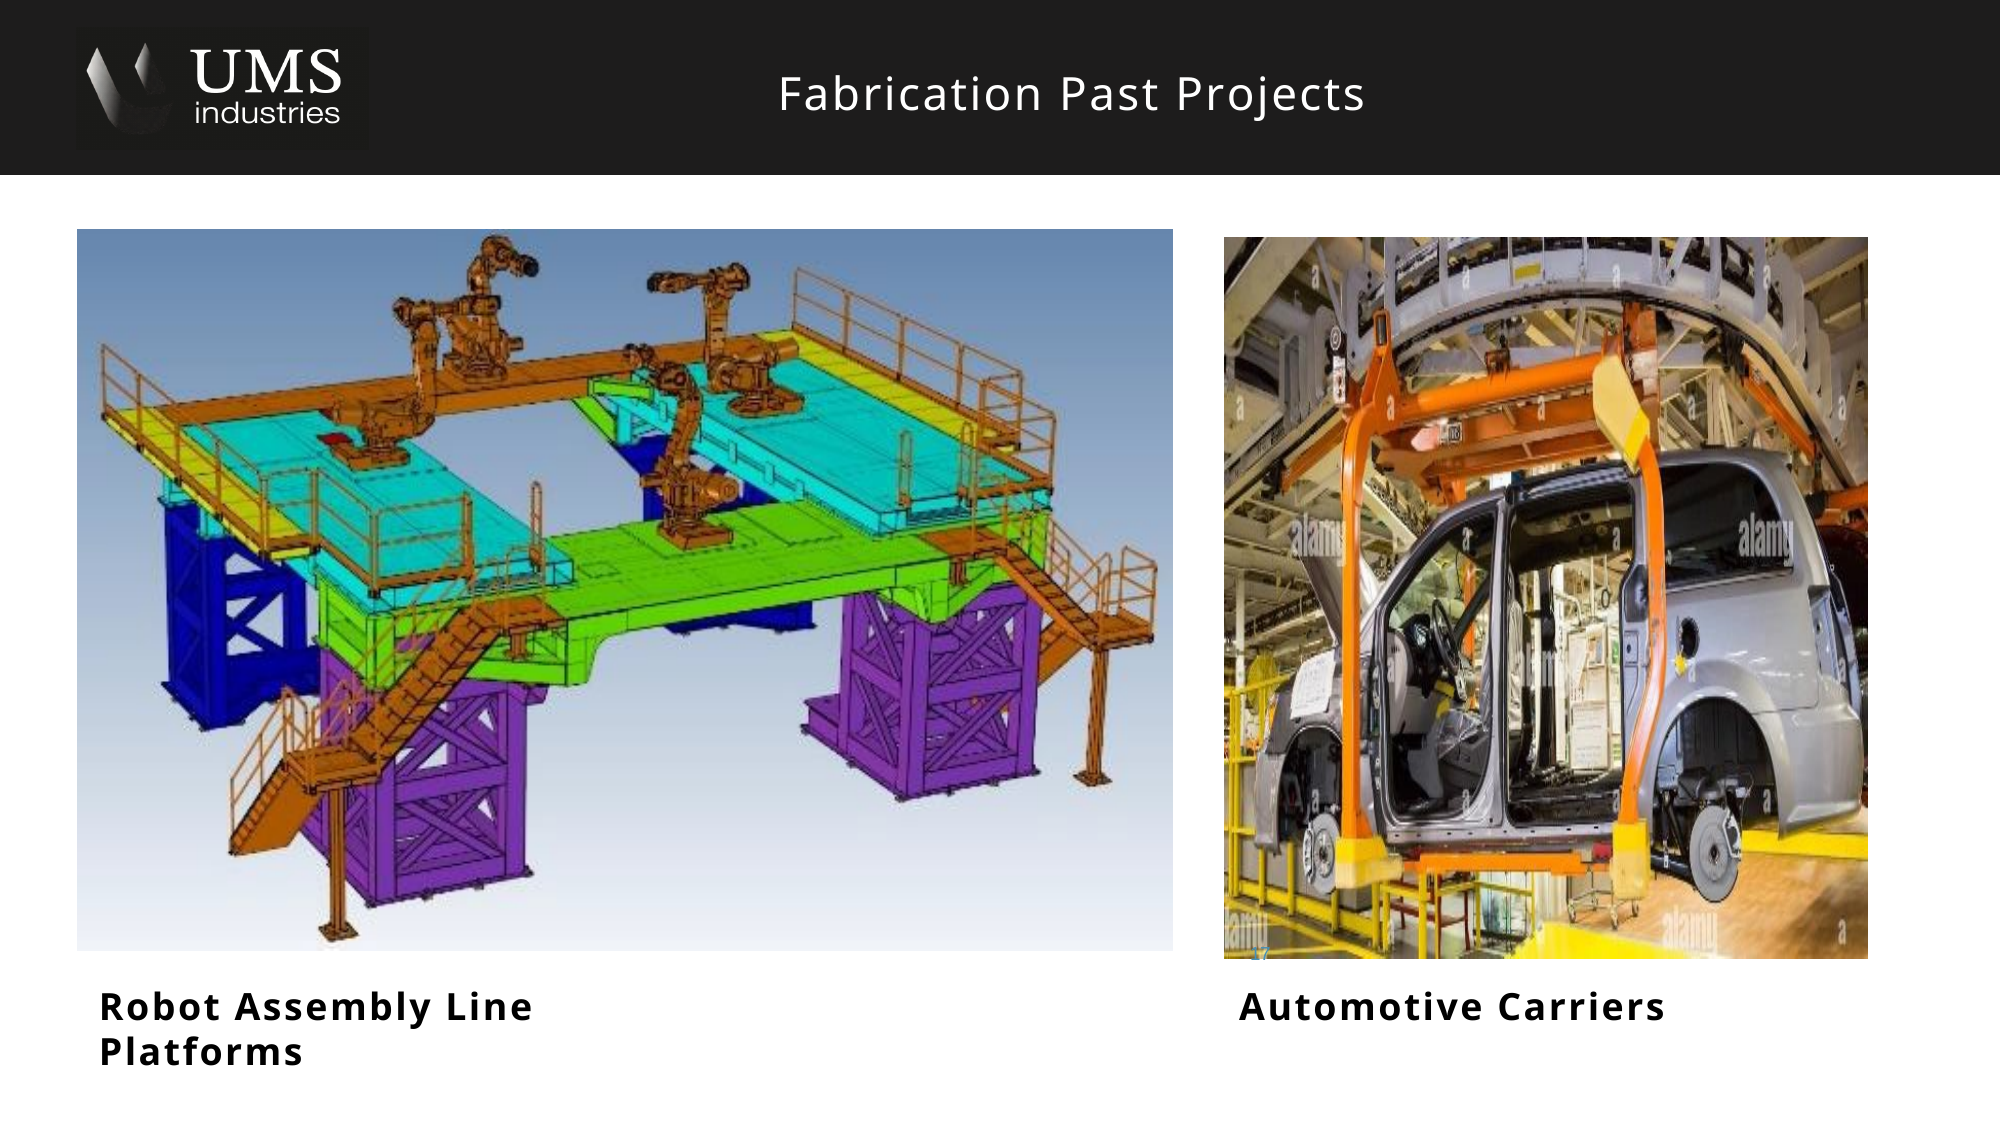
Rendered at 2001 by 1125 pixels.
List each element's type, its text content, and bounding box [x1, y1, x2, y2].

picture [1265, 955, 1868, 959]
text_box Automotive Carriers [1224, 975, 1903, 1036]
text_box Robot Assembly Line Platforms [83, 975, 763, 1036]
text_box [0, 0, 2000, 175]
text_box 17 [1250, 228, 1898, 955]
picture [77, 229, 1173, 951]
picture [76, 27, 369, 150]
picture [1224, 237, 1255, 959]
text_box Fabrication Past Projects [762, 57, 1924, 128]
